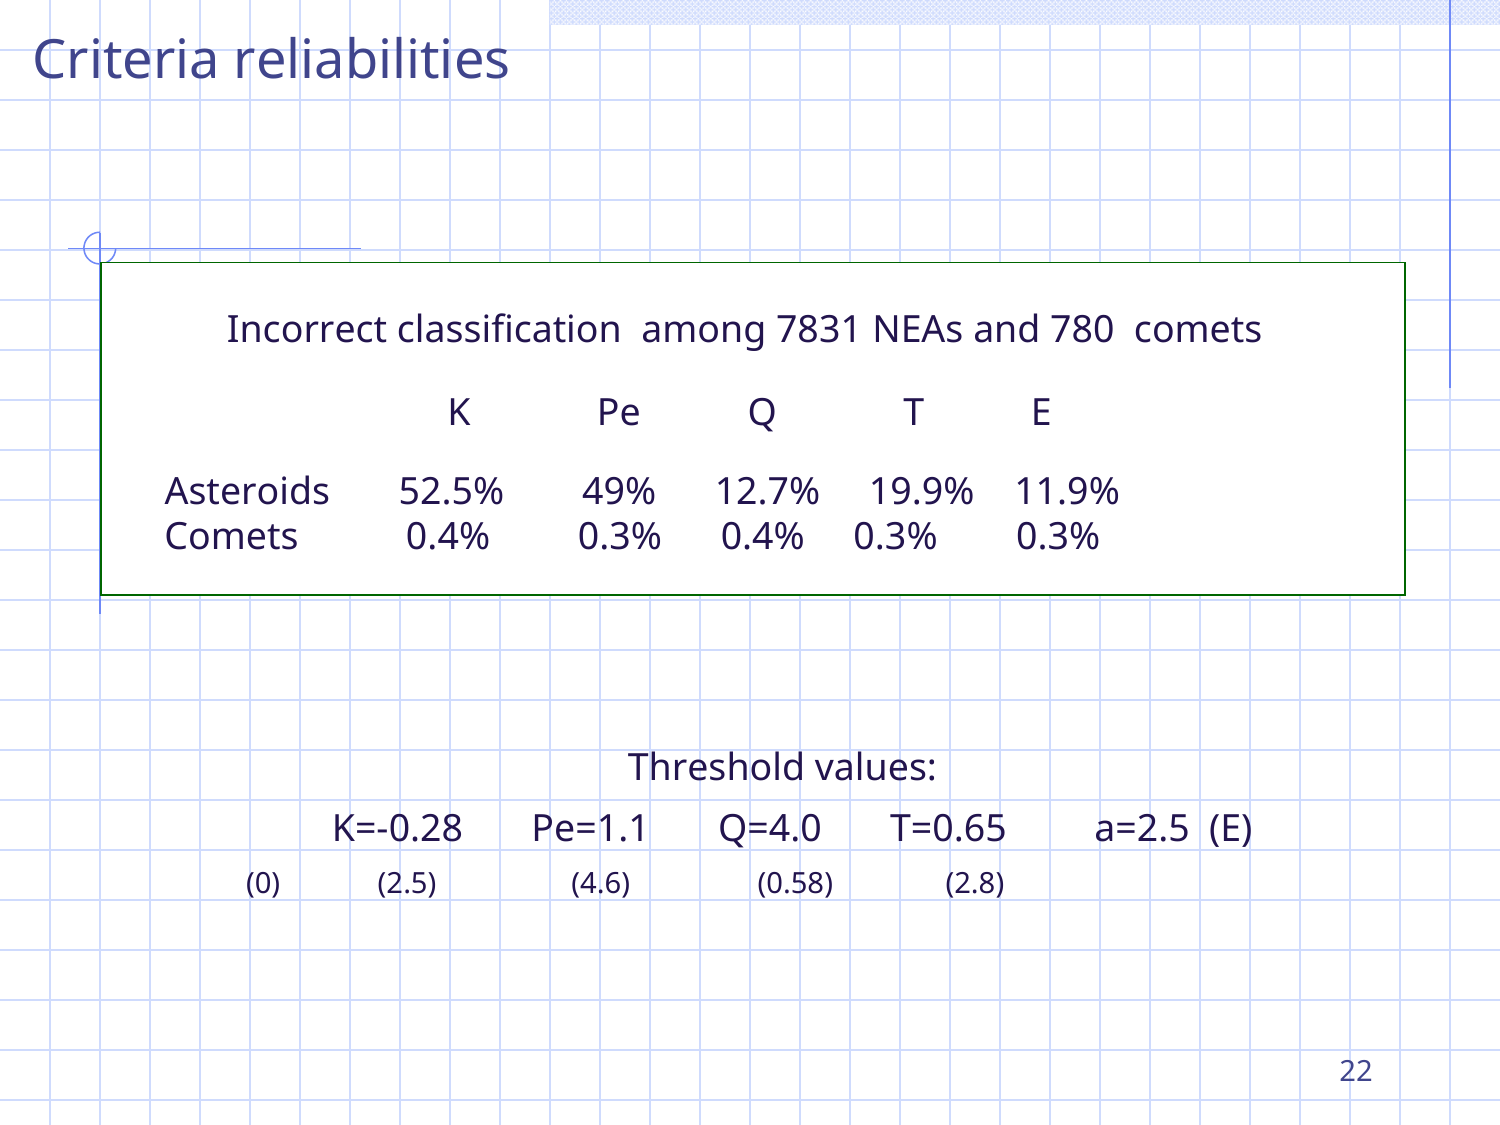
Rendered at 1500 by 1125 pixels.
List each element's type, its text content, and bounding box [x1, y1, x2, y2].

picture [1451, 0, 1500, 25]
text_box Threshold values: K=-0.28 Pe=1.1 Q=4.0 T=0.65 a=2.5 (E) (0) (2.5) (4.6) (0.58) (2.8) [156, 735, 1429, 907]
text_box Criteria reliabilities [17, 16, 526, 97]
picture [549, 0, 1449, 25]
text_box Incorrect classification among 7831 NEAs and 780 comets K Pe Q T E Asteroids 52.5% 49% 12.7% 19.9% 11.9% Comets 0.4% 0.3% 0.4% 0.3% 0.3% [101, 262, 1406, 596]
